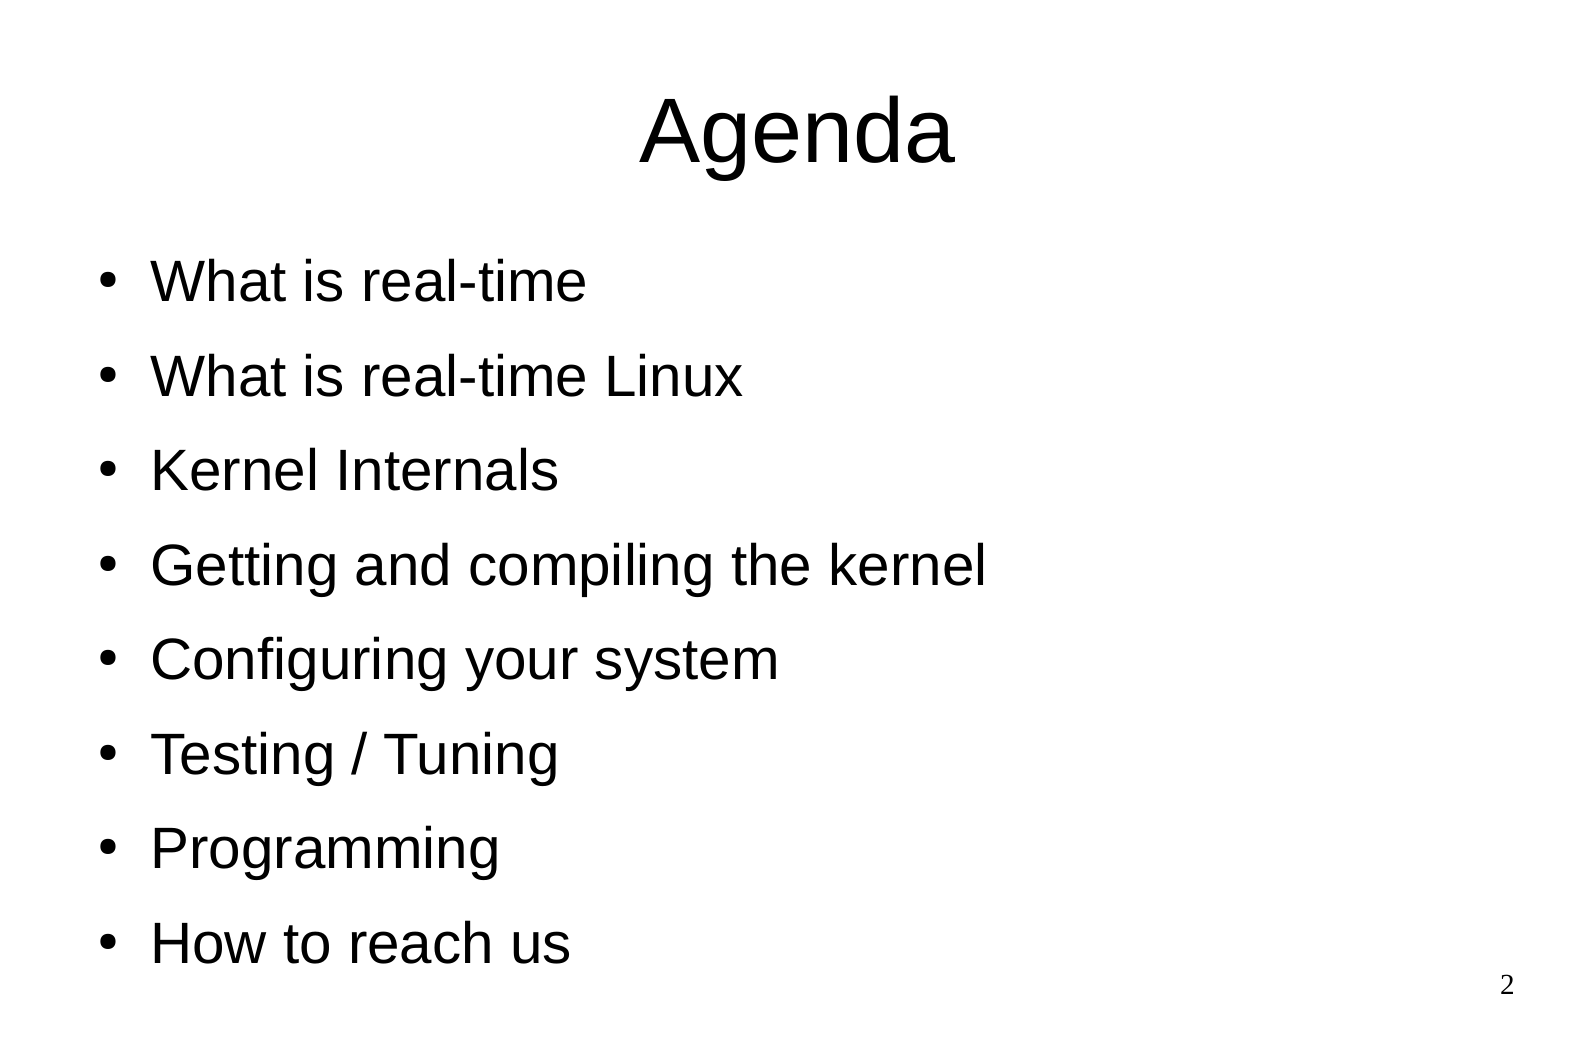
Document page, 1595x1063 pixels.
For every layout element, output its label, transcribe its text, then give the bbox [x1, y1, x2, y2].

list What is real-time What is real-time Linux Kernel Internals Getting and compiling the kernel Configuring your system Testing / Tuning Programming How to reach us [79, 248, 1515, 976]
title Agenda [79, 42, 1515, 220]
